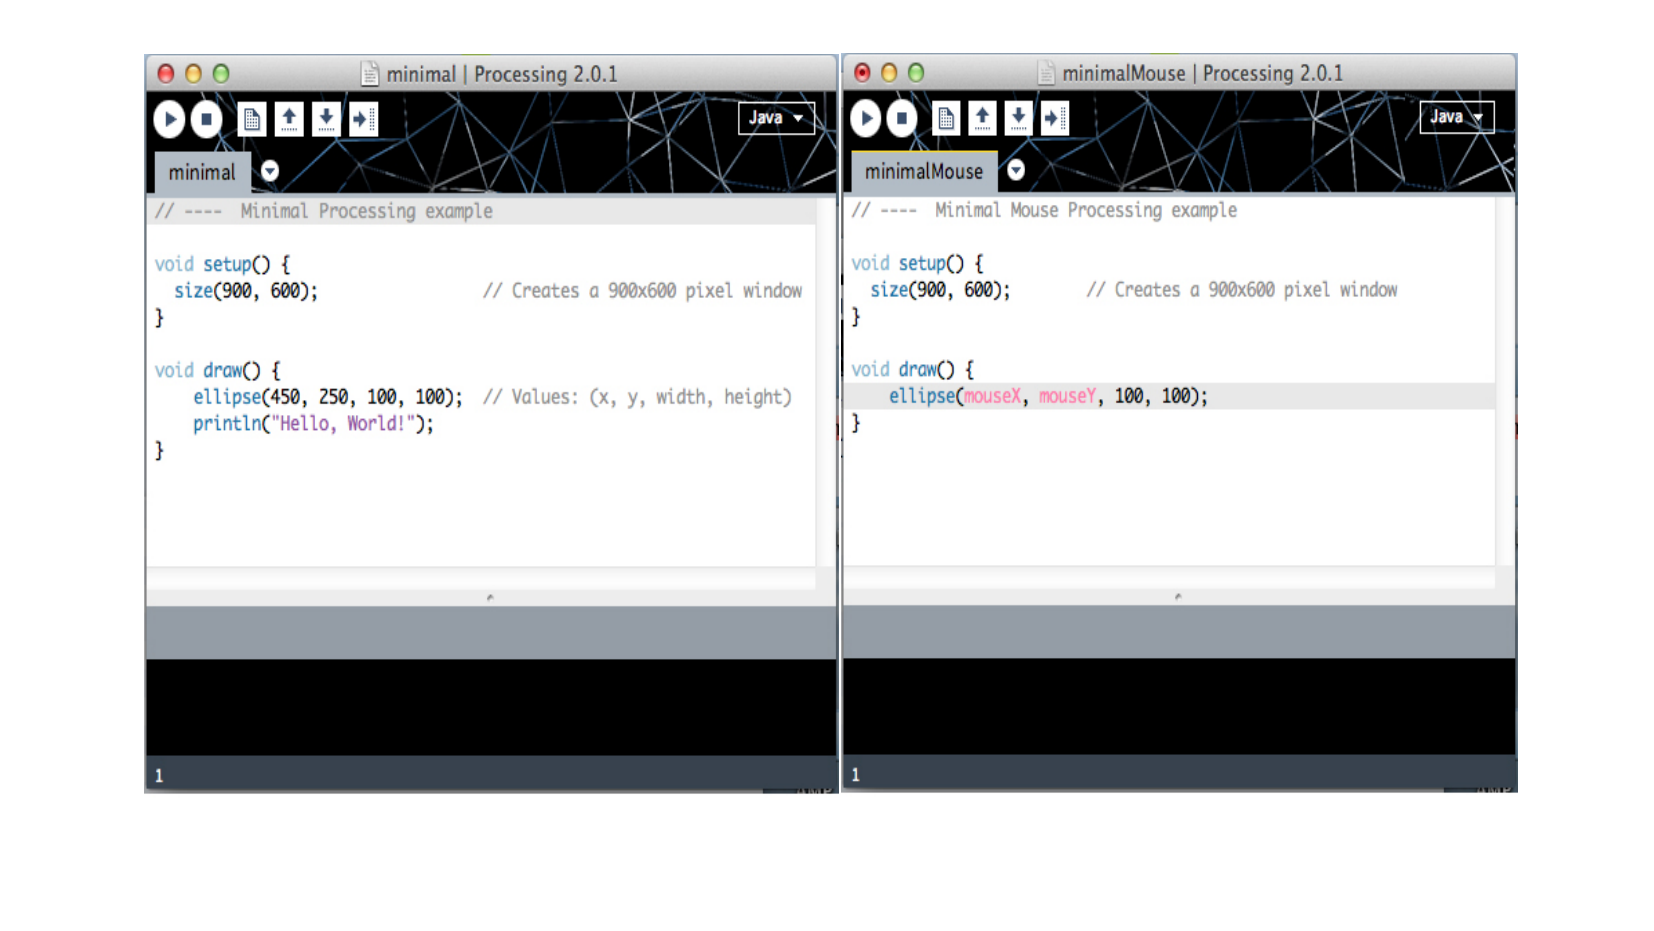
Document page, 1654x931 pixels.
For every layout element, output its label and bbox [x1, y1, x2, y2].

picture [841, 53, 1518, 798]
picture [144, 54, 839, 799]
